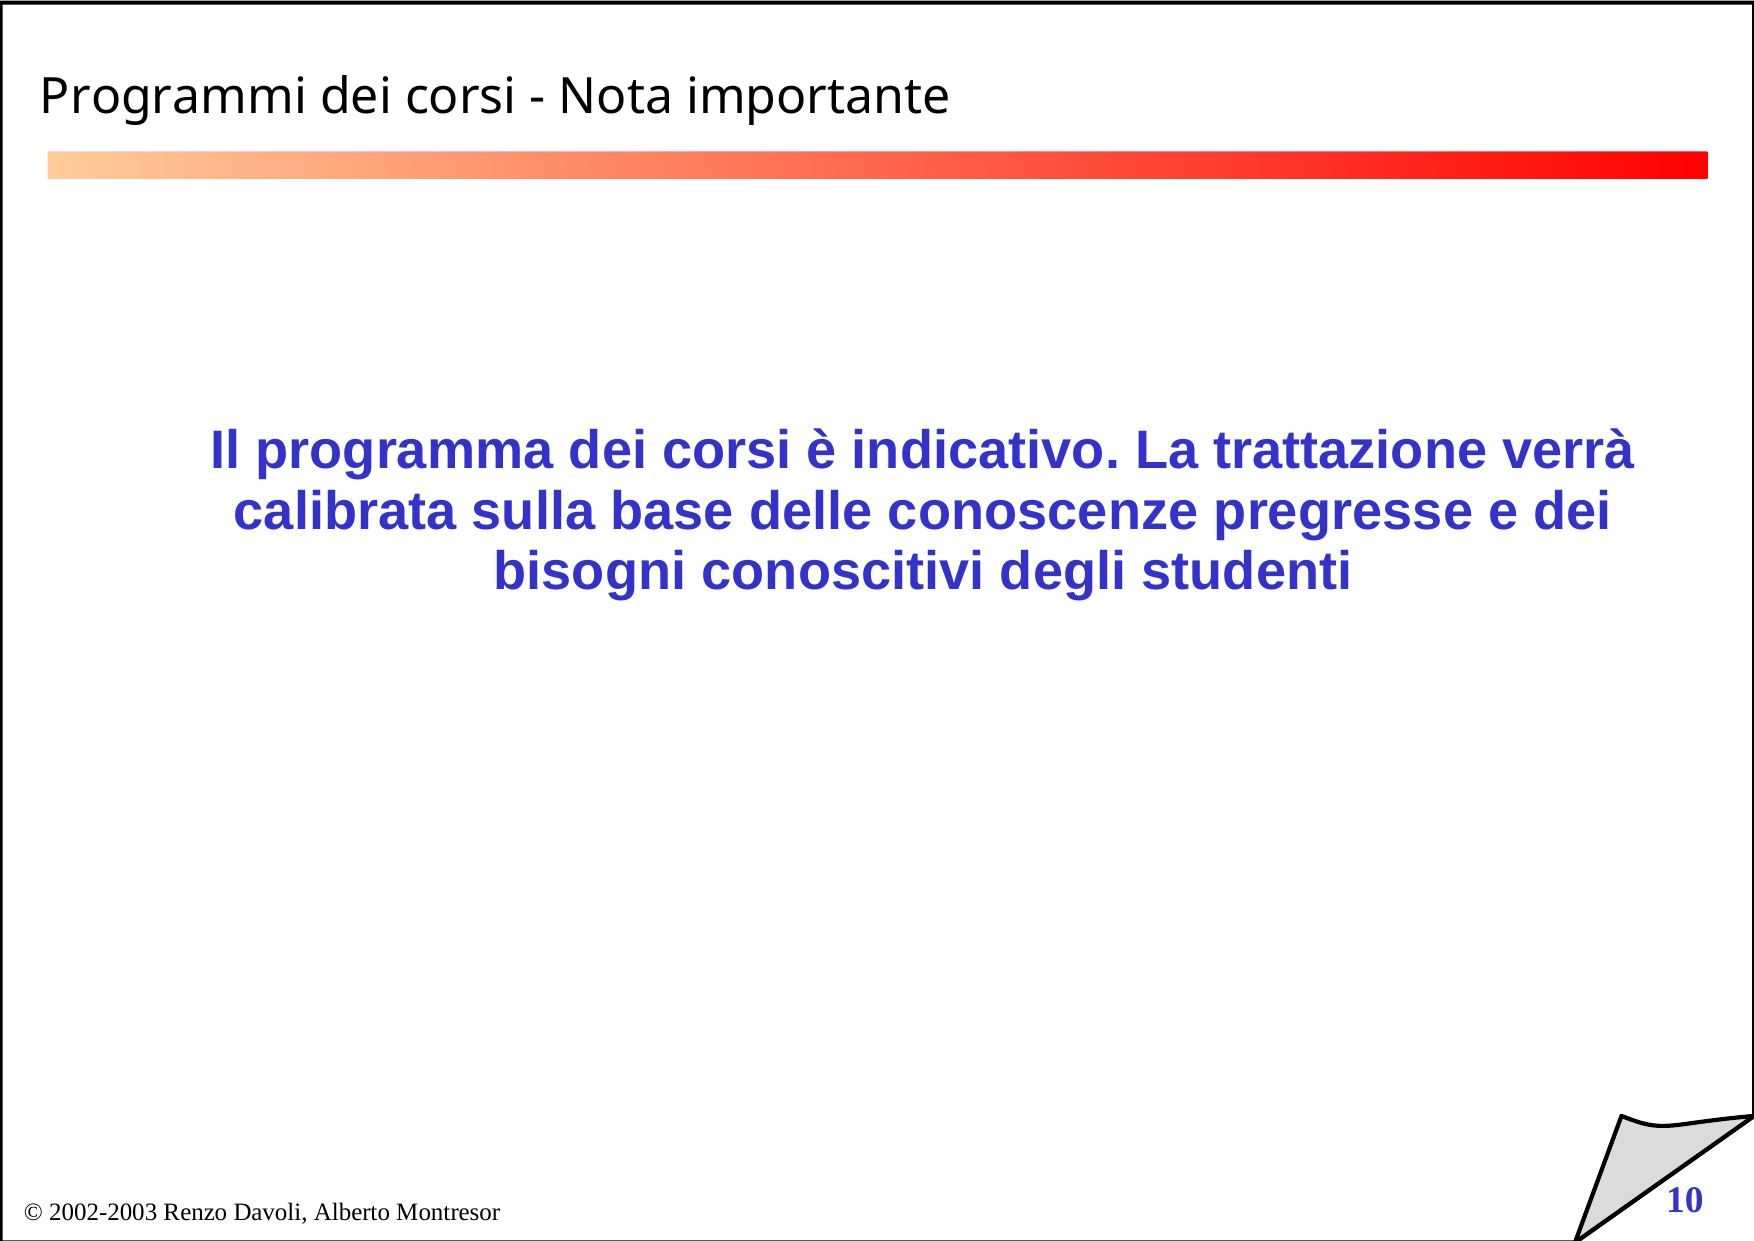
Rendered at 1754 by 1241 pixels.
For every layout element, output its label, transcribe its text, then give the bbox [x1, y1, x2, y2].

subtitle Il programma dei corsi è indicativo. La trattazione verrà calibrata sulla base delle conoscenze pregresse e dei bisogni conoscitivi degli studenti [58, 206, 1696, 815]
title Programmi dei corsi - Nota importante [40, 48, 1714, 144]
